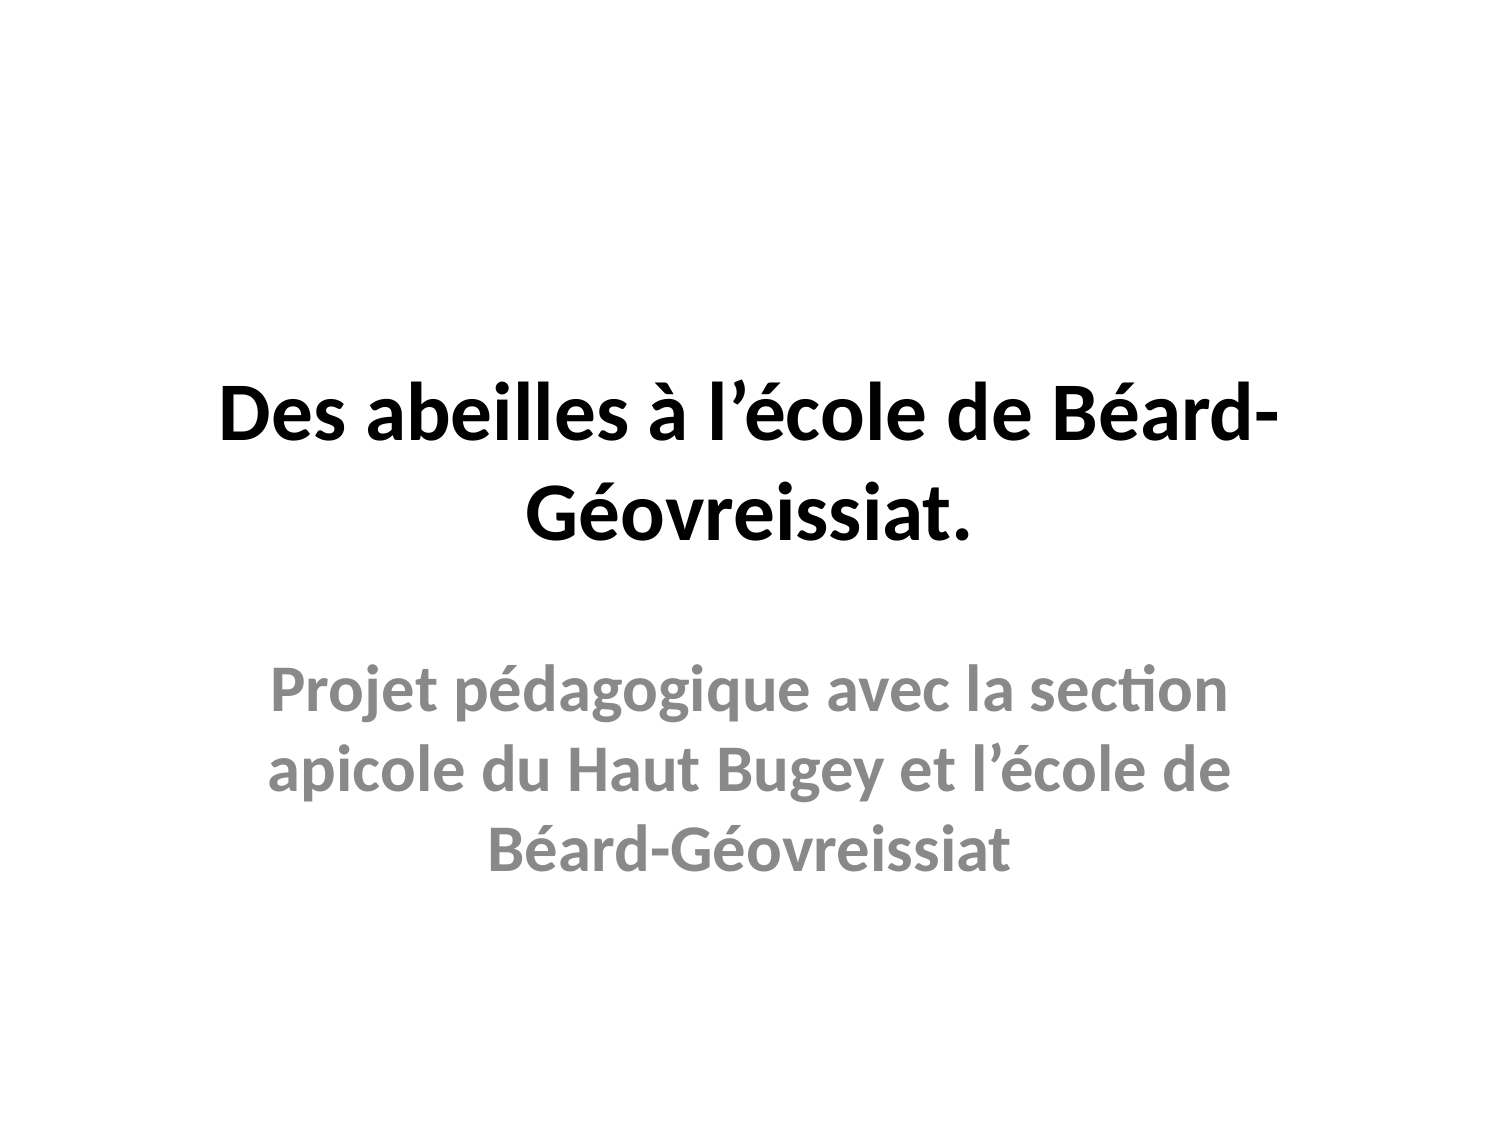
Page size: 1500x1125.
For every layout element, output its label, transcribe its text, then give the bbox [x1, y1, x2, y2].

subtitle Projet pédagogique avec la section apicole du Haut Bugey et l’école de Béard-Géovreissiat [225, 637, 1276, 925]
title Des abeilles à l’école de Béard-Géovreissiat. [112, 349, 1388, 591]
